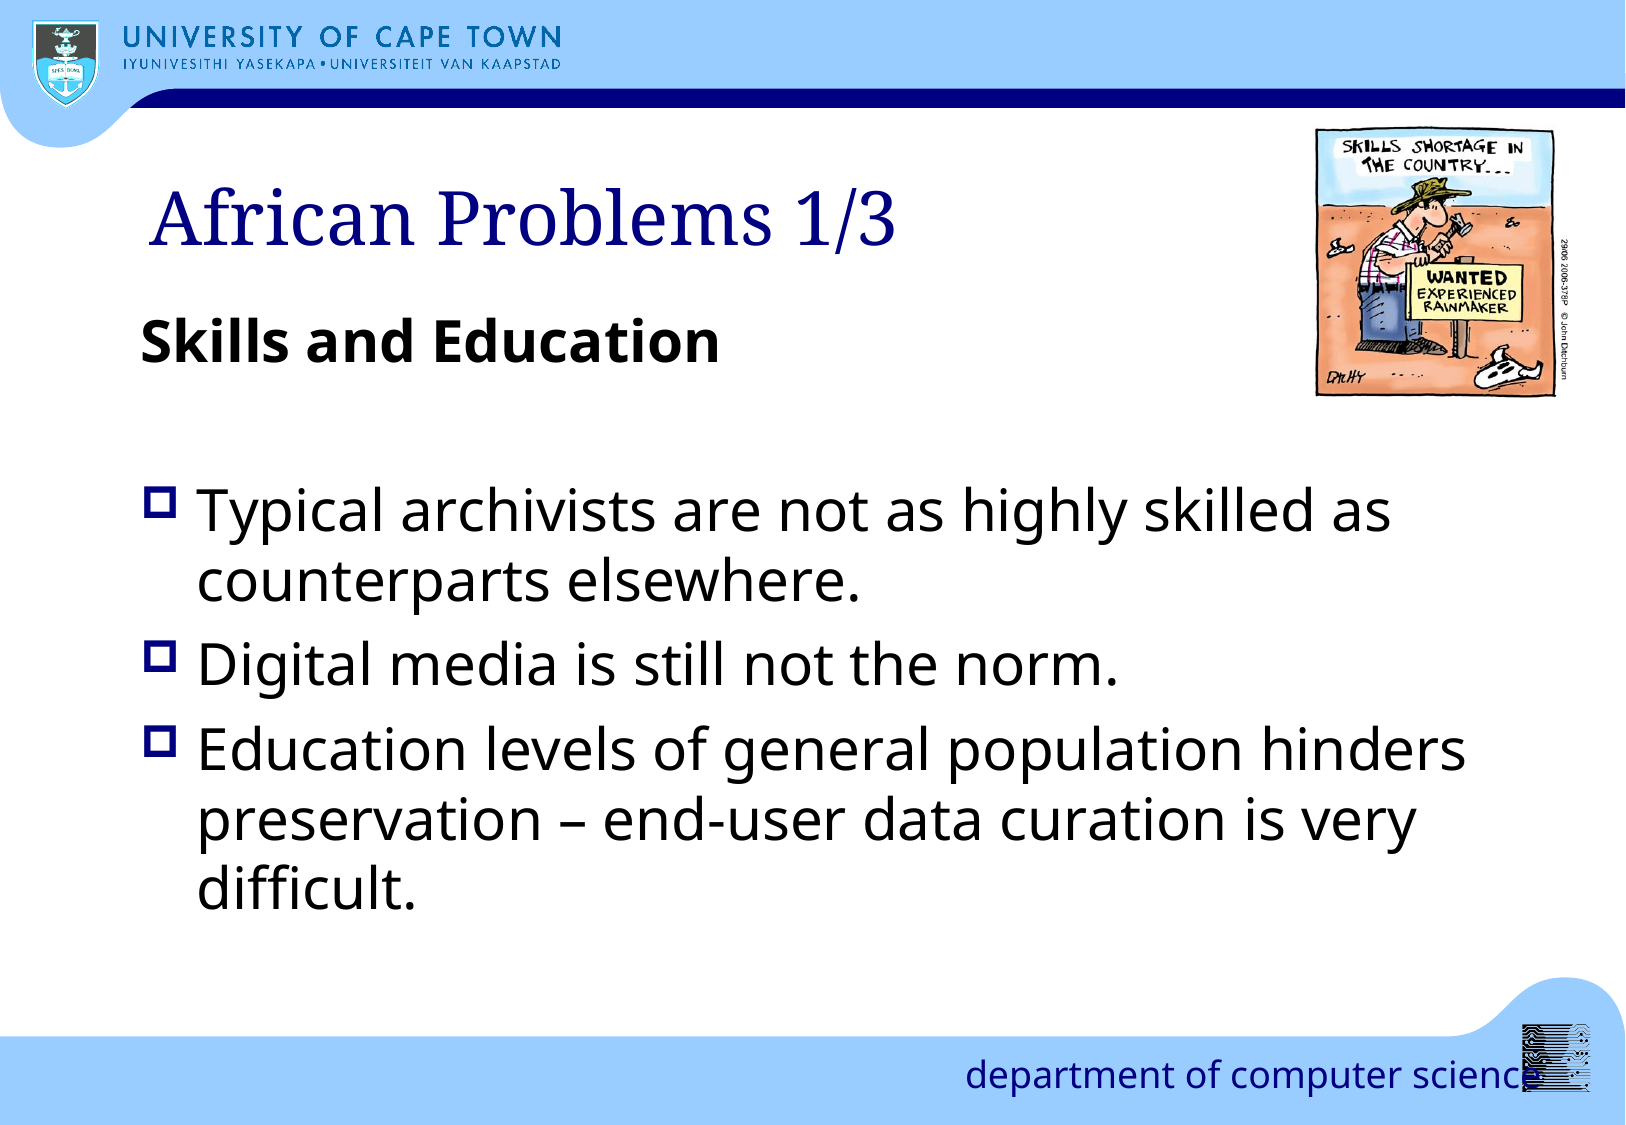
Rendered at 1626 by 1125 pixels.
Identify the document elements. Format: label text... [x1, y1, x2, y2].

picture [120, 23, 563, 71]
picture [1313, 125, 1568, 398]
title African Problems 1/3 [134, 140, 1313, 268]
picture [1522, 1024, 1591, 1092]
picture [1526, 1070, 1536, 1076]
list Skills and Education Typical archivists are not as highly skilled as counterparts elsewhere. Digital media is still not the norm. Education levels of general population hinders preservation – end-user data curation is very difficult. [125, 296, 1570, 949]
